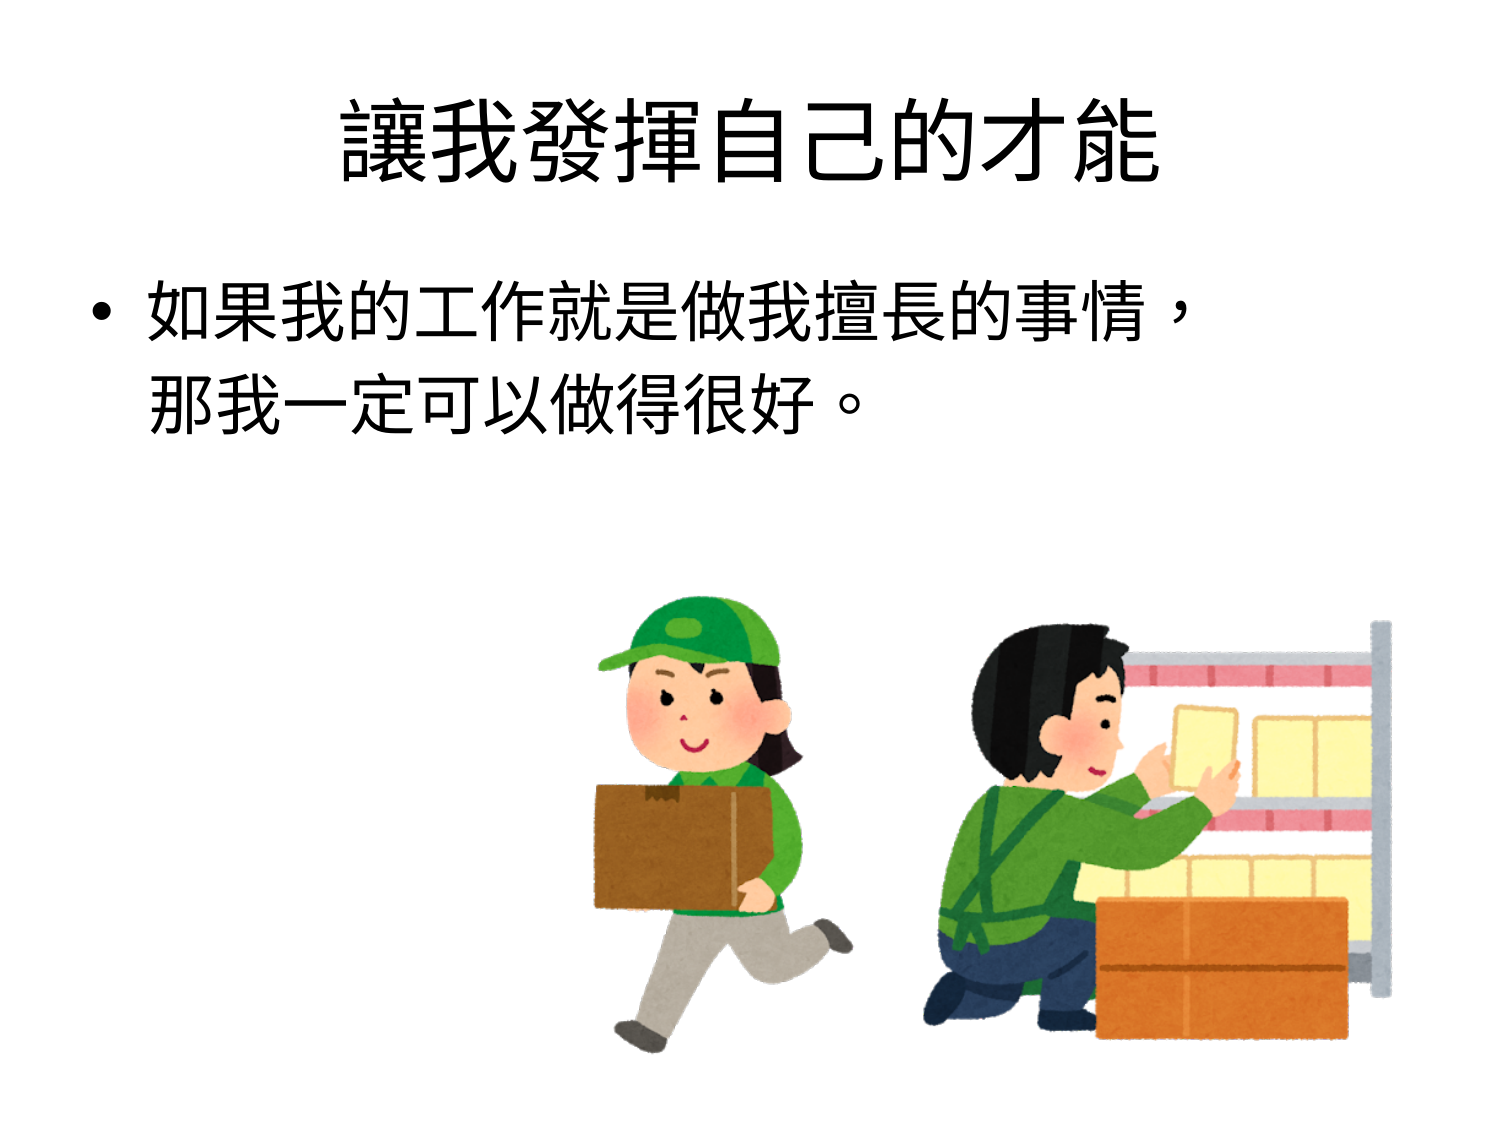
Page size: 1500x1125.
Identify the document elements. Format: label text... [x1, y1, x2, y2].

picture [509, 579, 1405, 1070]
list 如果我的工作就是做我擅長的事情， 那我一定可以做得很好。 [75, 262, 1425, 1005]
title 讓我發揮自己的才能 [75, 45, 1425, 233]
